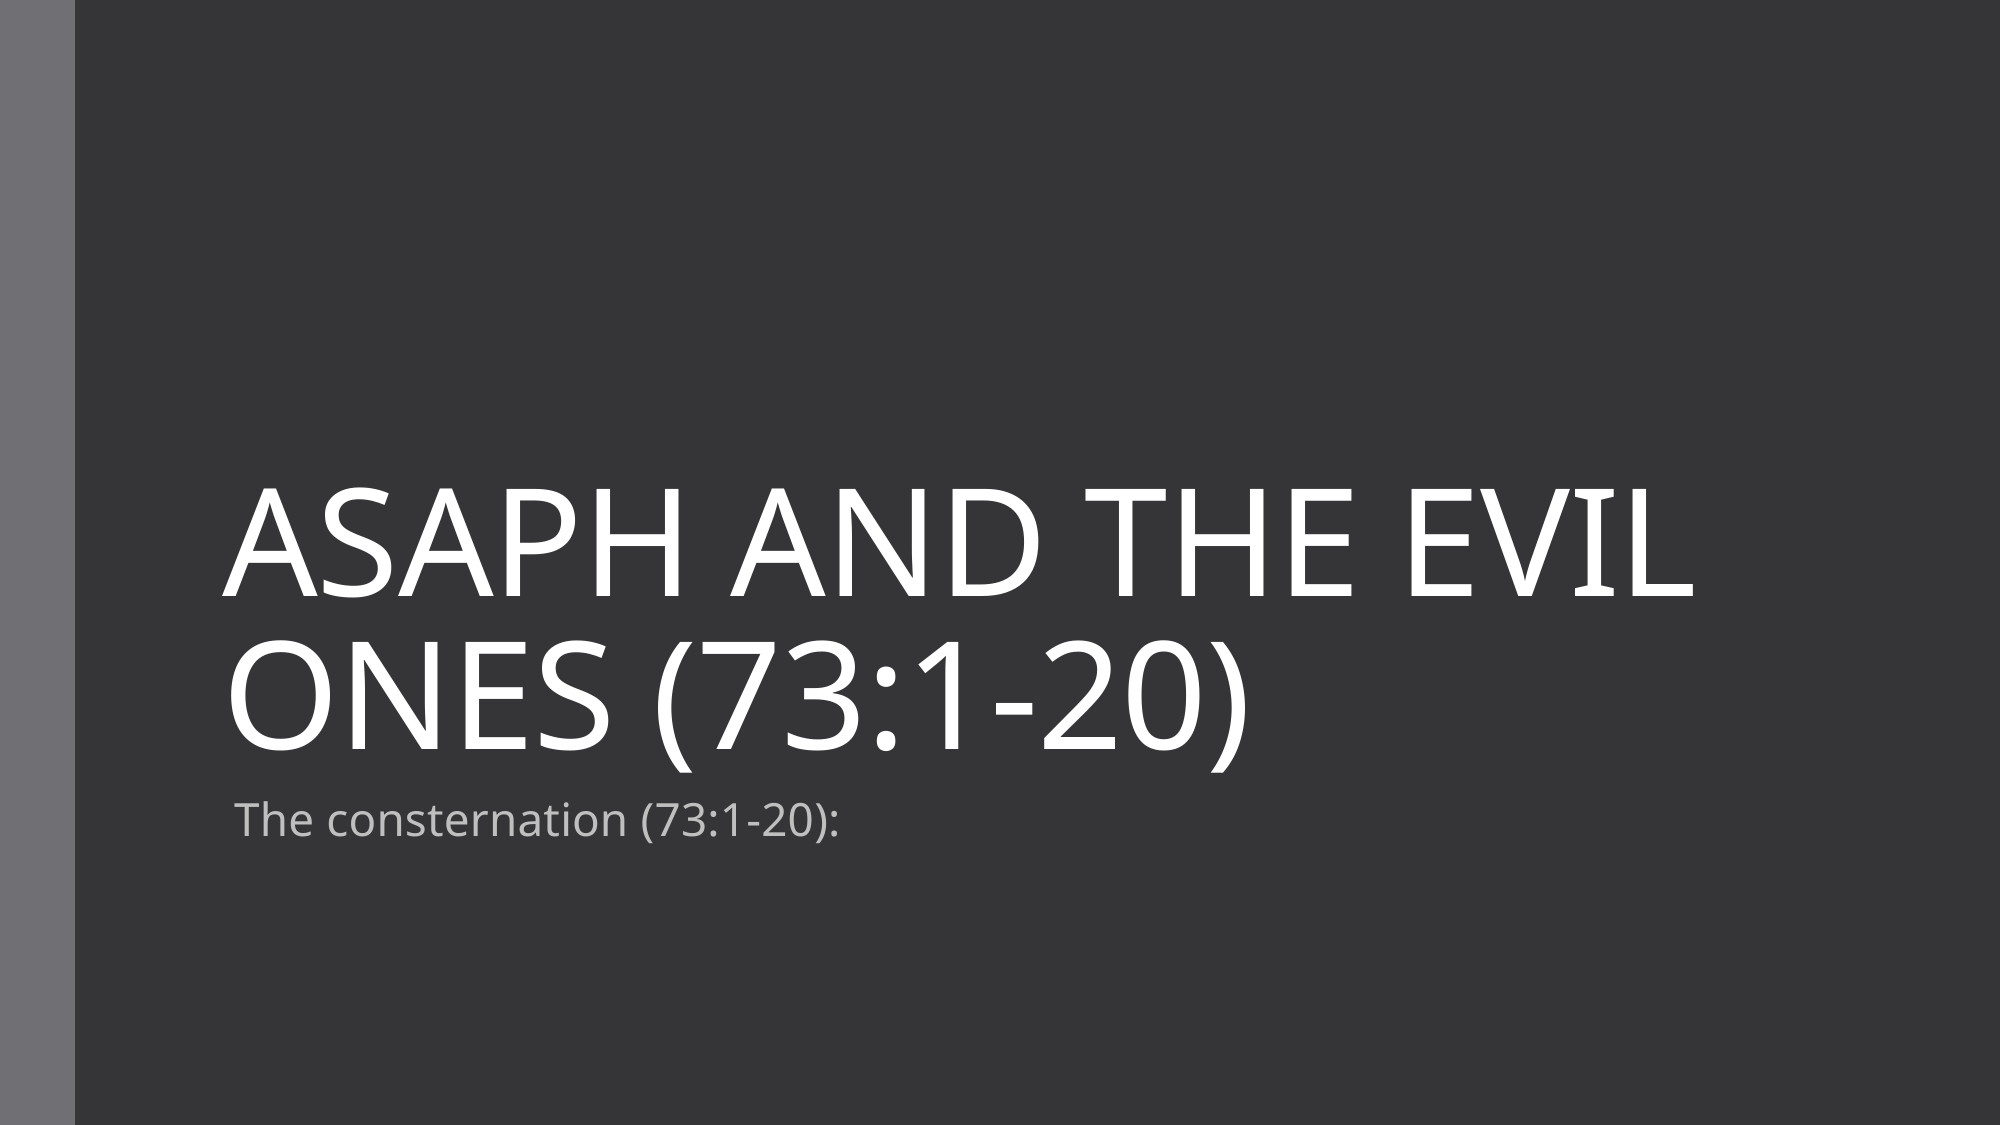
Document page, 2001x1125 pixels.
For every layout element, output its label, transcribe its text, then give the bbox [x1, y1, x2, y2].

title ASAPH AND THE EVIL ONES (73:1-20) [206, 124, 1752, 787]
subtitle The consternation (73:1-20): [206, 787, 1752, 1066]
